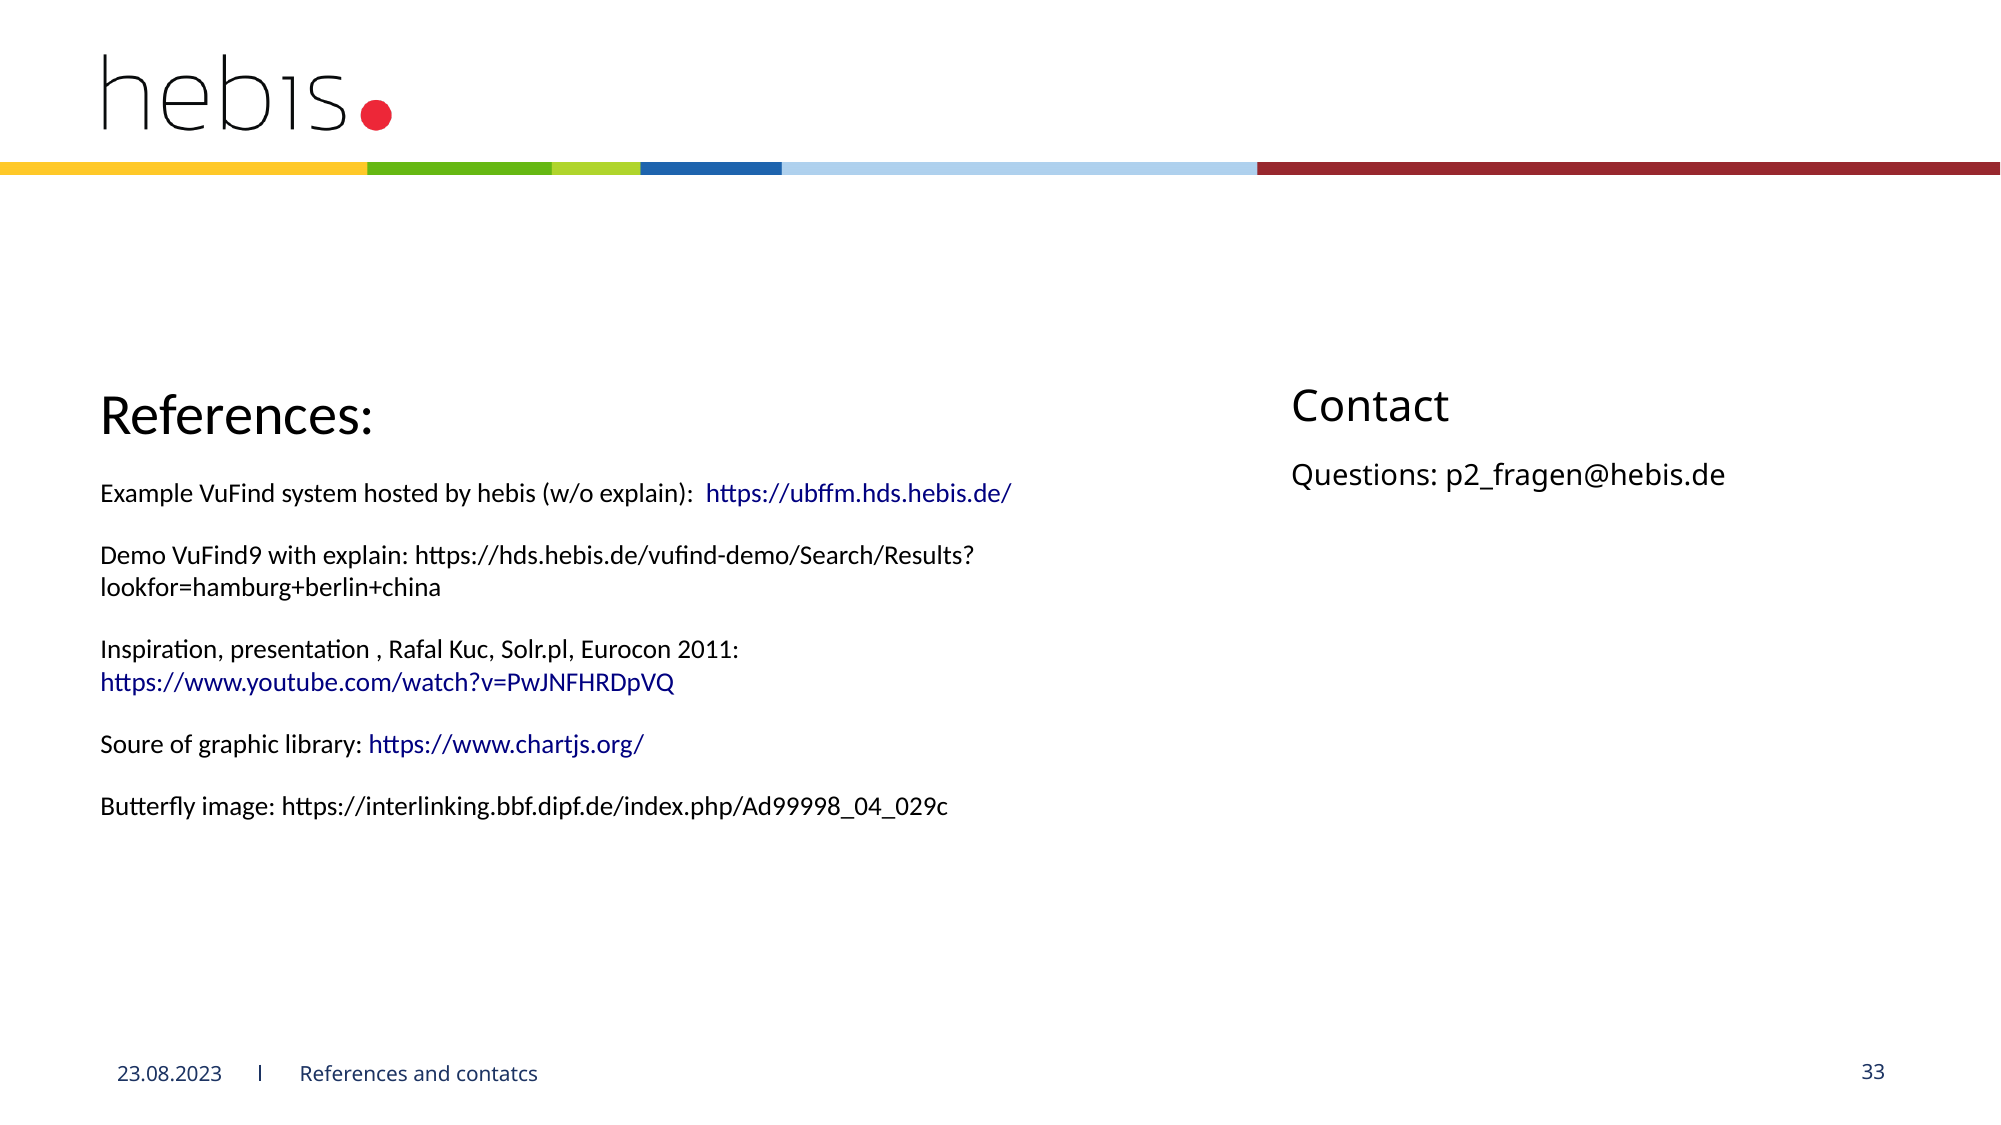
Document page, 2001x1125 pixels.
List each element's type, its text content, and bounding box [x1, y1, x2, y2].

list Contact Questions: p2_fragen@hebis.de [1285, 371, 1855, 1006]
list References: Example VuFind system hosted by hebis (w/o explain): https://ubffm.hds.hebis.de/ Demo VuFind9 with explain: https://hds.hebis.de/vufind-demo/Search/Results?lookfor=hamburg+berlin+china Inspiration, presentation , Rafal Kuc, Solr.pl, Eurocon 2011: https://www.youtube.com/watch?v=PwJNFHRDpVQ Soure of graphic library: https://www.chartjs.org/ Butterfly image: https://interlinking.bbf.dipf.de/index.php/Ad99998_04_029c [94, 369, 1288, 1004]
picture [0, 0, 2001, 248]
slide_number <number> [1694, 1042, 1900, 1103]
footer References and contatcs [284, 1042, 1451, 1103]
slide_number 23.08.2023 [102, 1042, 271, 1103]
